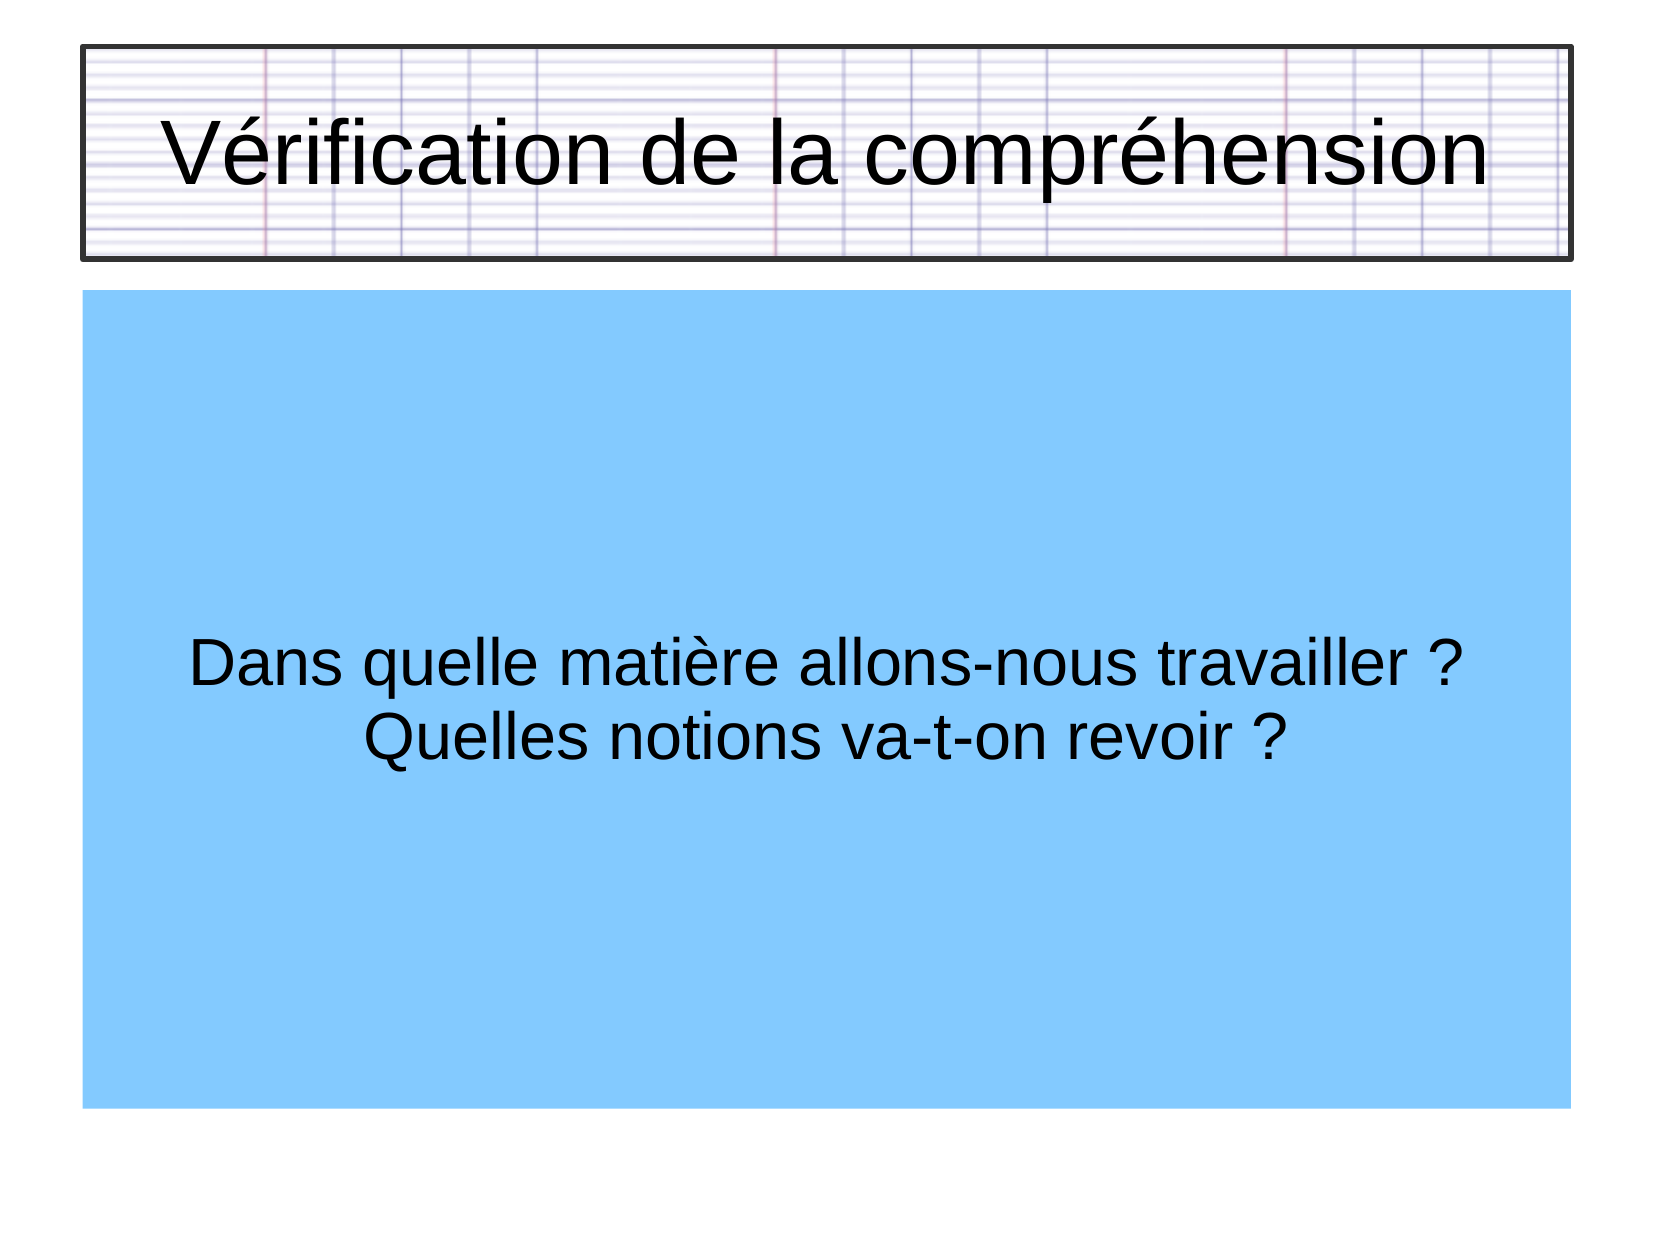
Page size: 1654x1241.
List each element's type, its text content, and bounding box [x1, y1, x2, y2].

subtitle Dans quelle matière allons-nous travailler ? Quelles notions va-t-on revoir ? [82, 290, 1571, 1109]
title Vérification de la compréhension [82, 46, 1571, 260]
